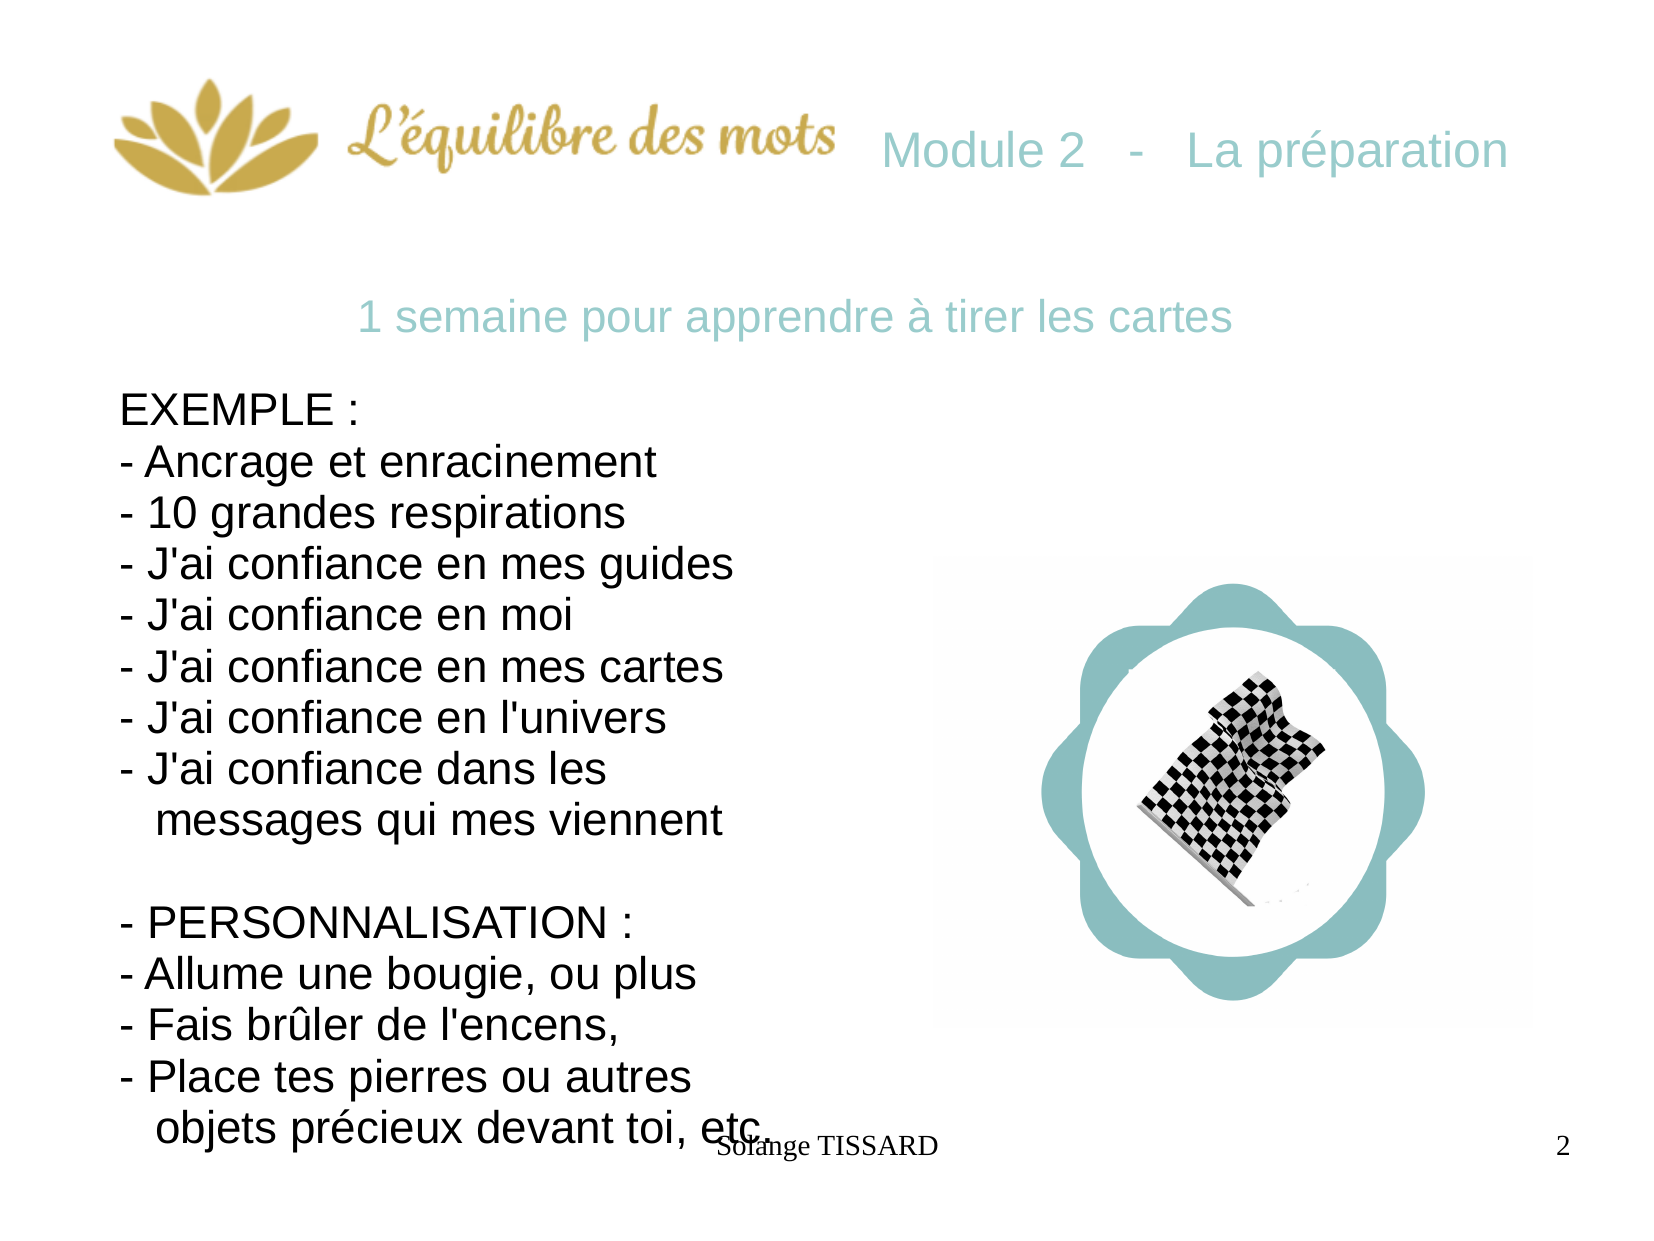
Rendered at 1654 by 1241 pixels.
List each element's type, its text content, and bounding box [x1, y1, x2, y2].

text_box 1 semaine pour apprendre à tirer les cartes [342, 283, 1312, 350]
title Module 2 - La préparation [814, 46, 1534, 254]
subtitle EXEMPLE : - Ancrage et enracinement - 10 grandes respirations - J'ai confiance en mes guides - J'ai confiance en moi - J'ai confiance en mes cartes - J'ai confiance en l'univers - J'ai confiance dans les messages qui mes viennent - PERSONNALISATION : - Allume une bougie, ou plus - Fais brûler de l'encens, - Place tes pierres ou autres objets précieux devant toi, etc. [119, 377, 804, 1160]
picture [82, 70, 860, 213]
picture [933, 556, 1533, 1028]
